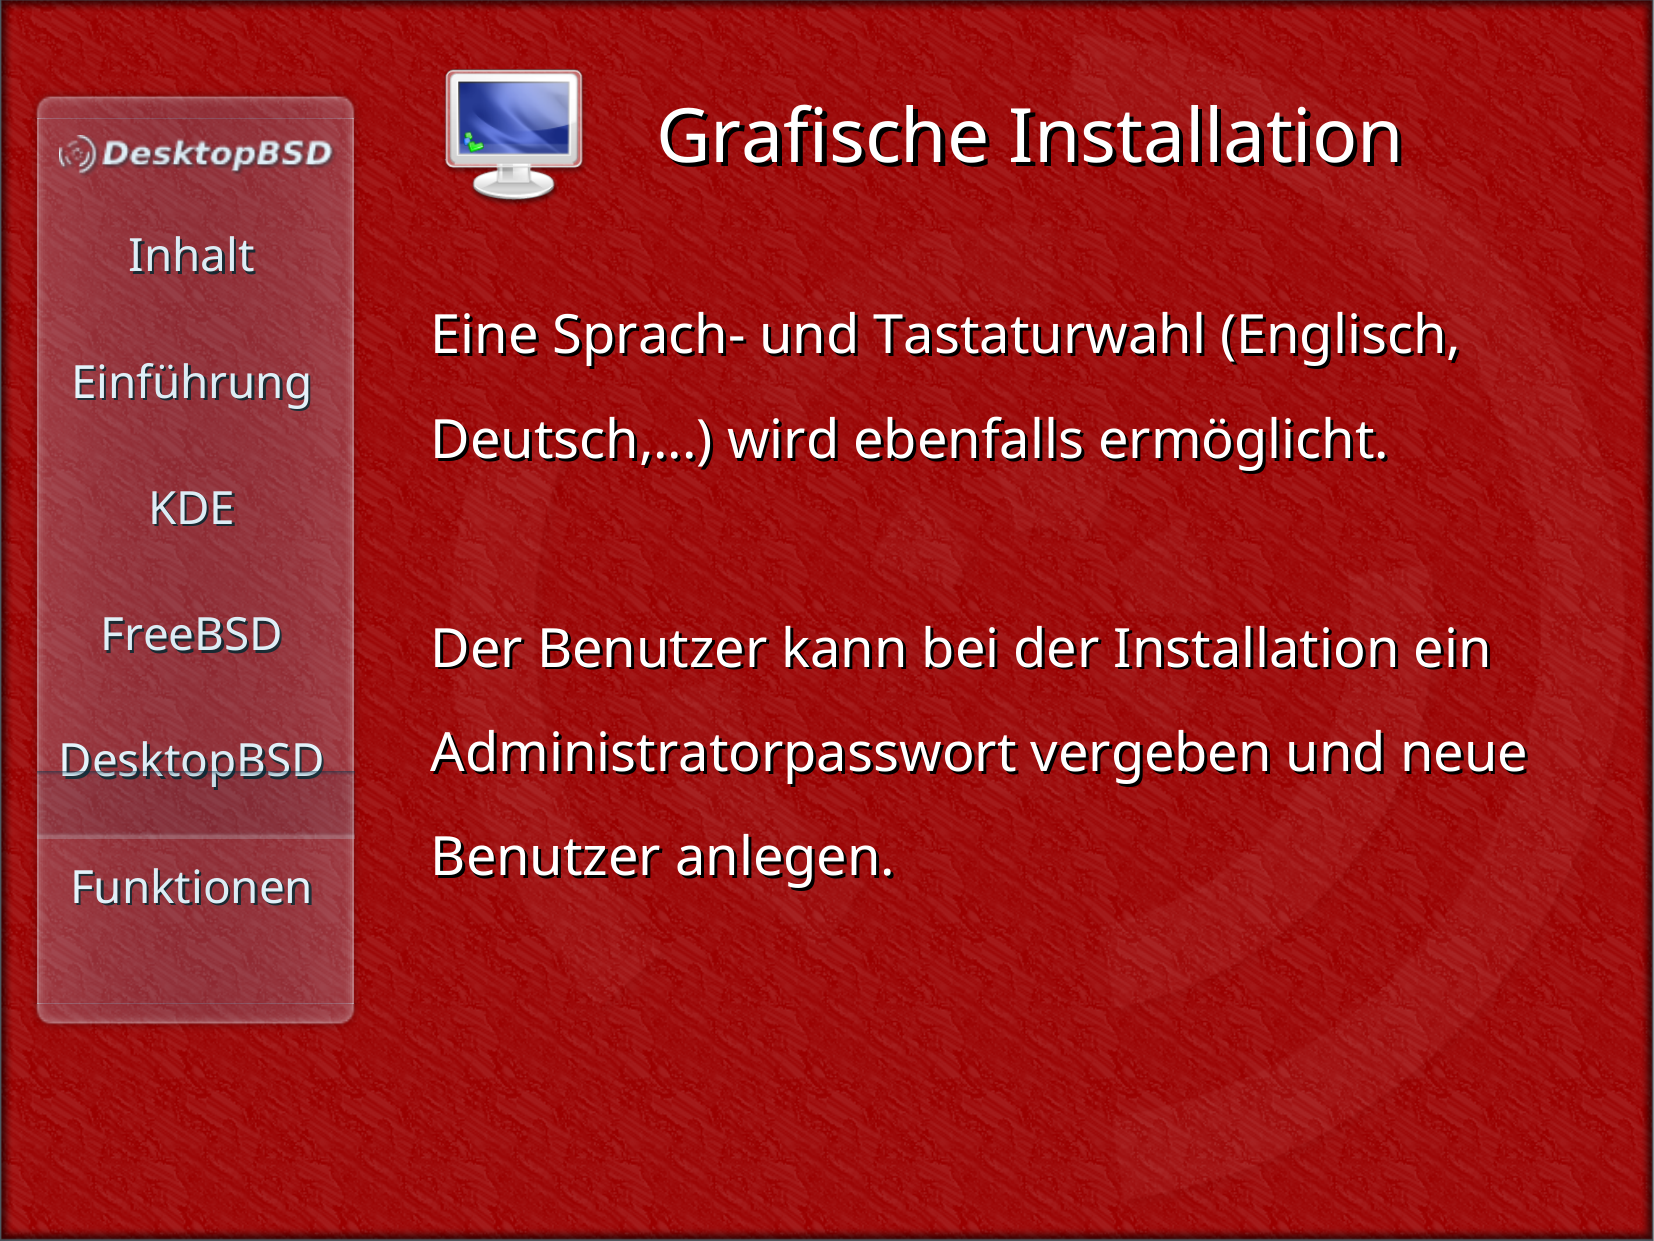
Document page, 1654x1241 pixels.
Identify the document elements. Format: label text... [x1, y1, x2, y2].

title Grafische Installation [436, 29, 1624, 237]
picture [0, 0, 1654, 1241]
list Eine Sprach- und Tastaturwahl (Englisch, Deutsch,...) wird ebenfalls ermöglicht. Der Benutzer kann bei der Installation ein Administratorpasswort vergeben und neue Benutzer anlegen. [413, 295, 1595, 1114]
